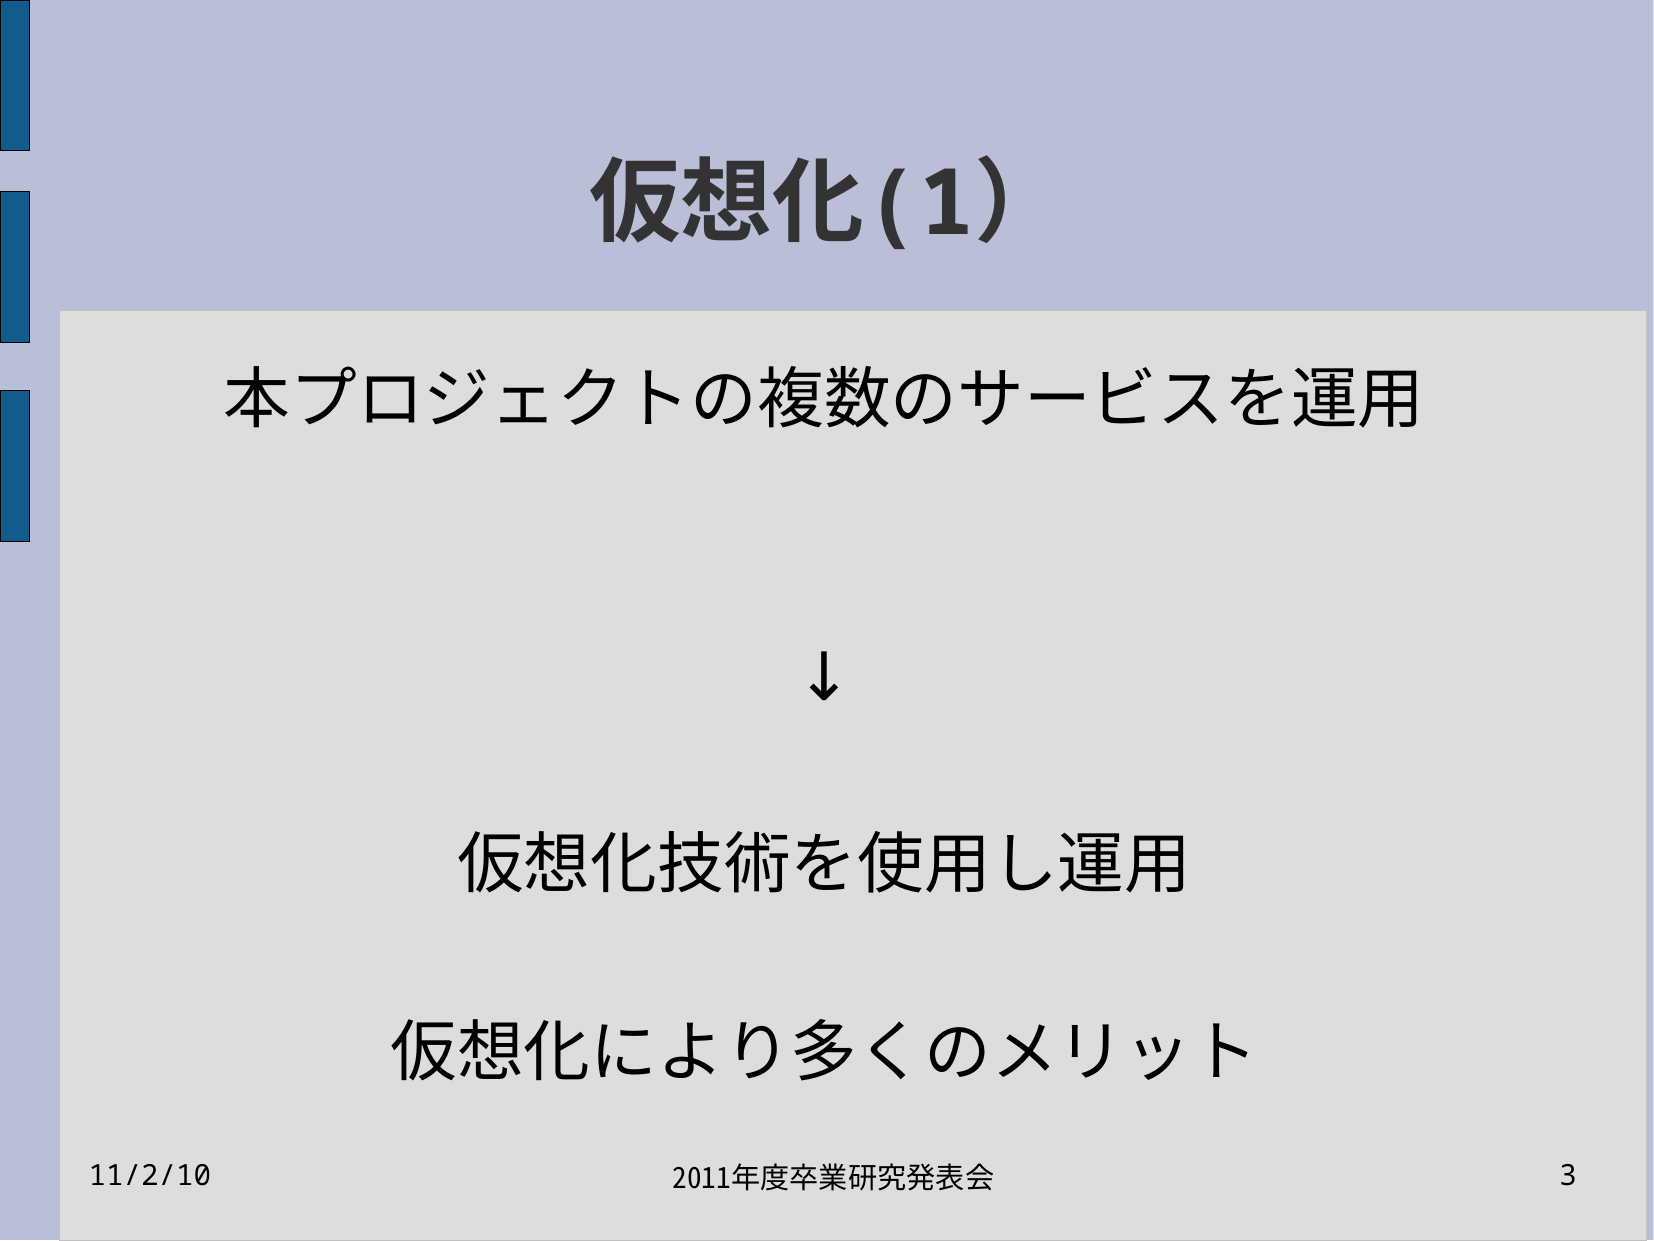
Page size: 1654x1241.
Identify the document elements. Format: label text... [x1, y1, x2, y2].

subtitle 本プロジェクトの複数のサービスを運用 ↓ 仮想化技術を使用し運用 仮想化により多くのメリット [121, 344, 1534, 1164]
title 仮想化(1） [121, 91, 1534, 299]
